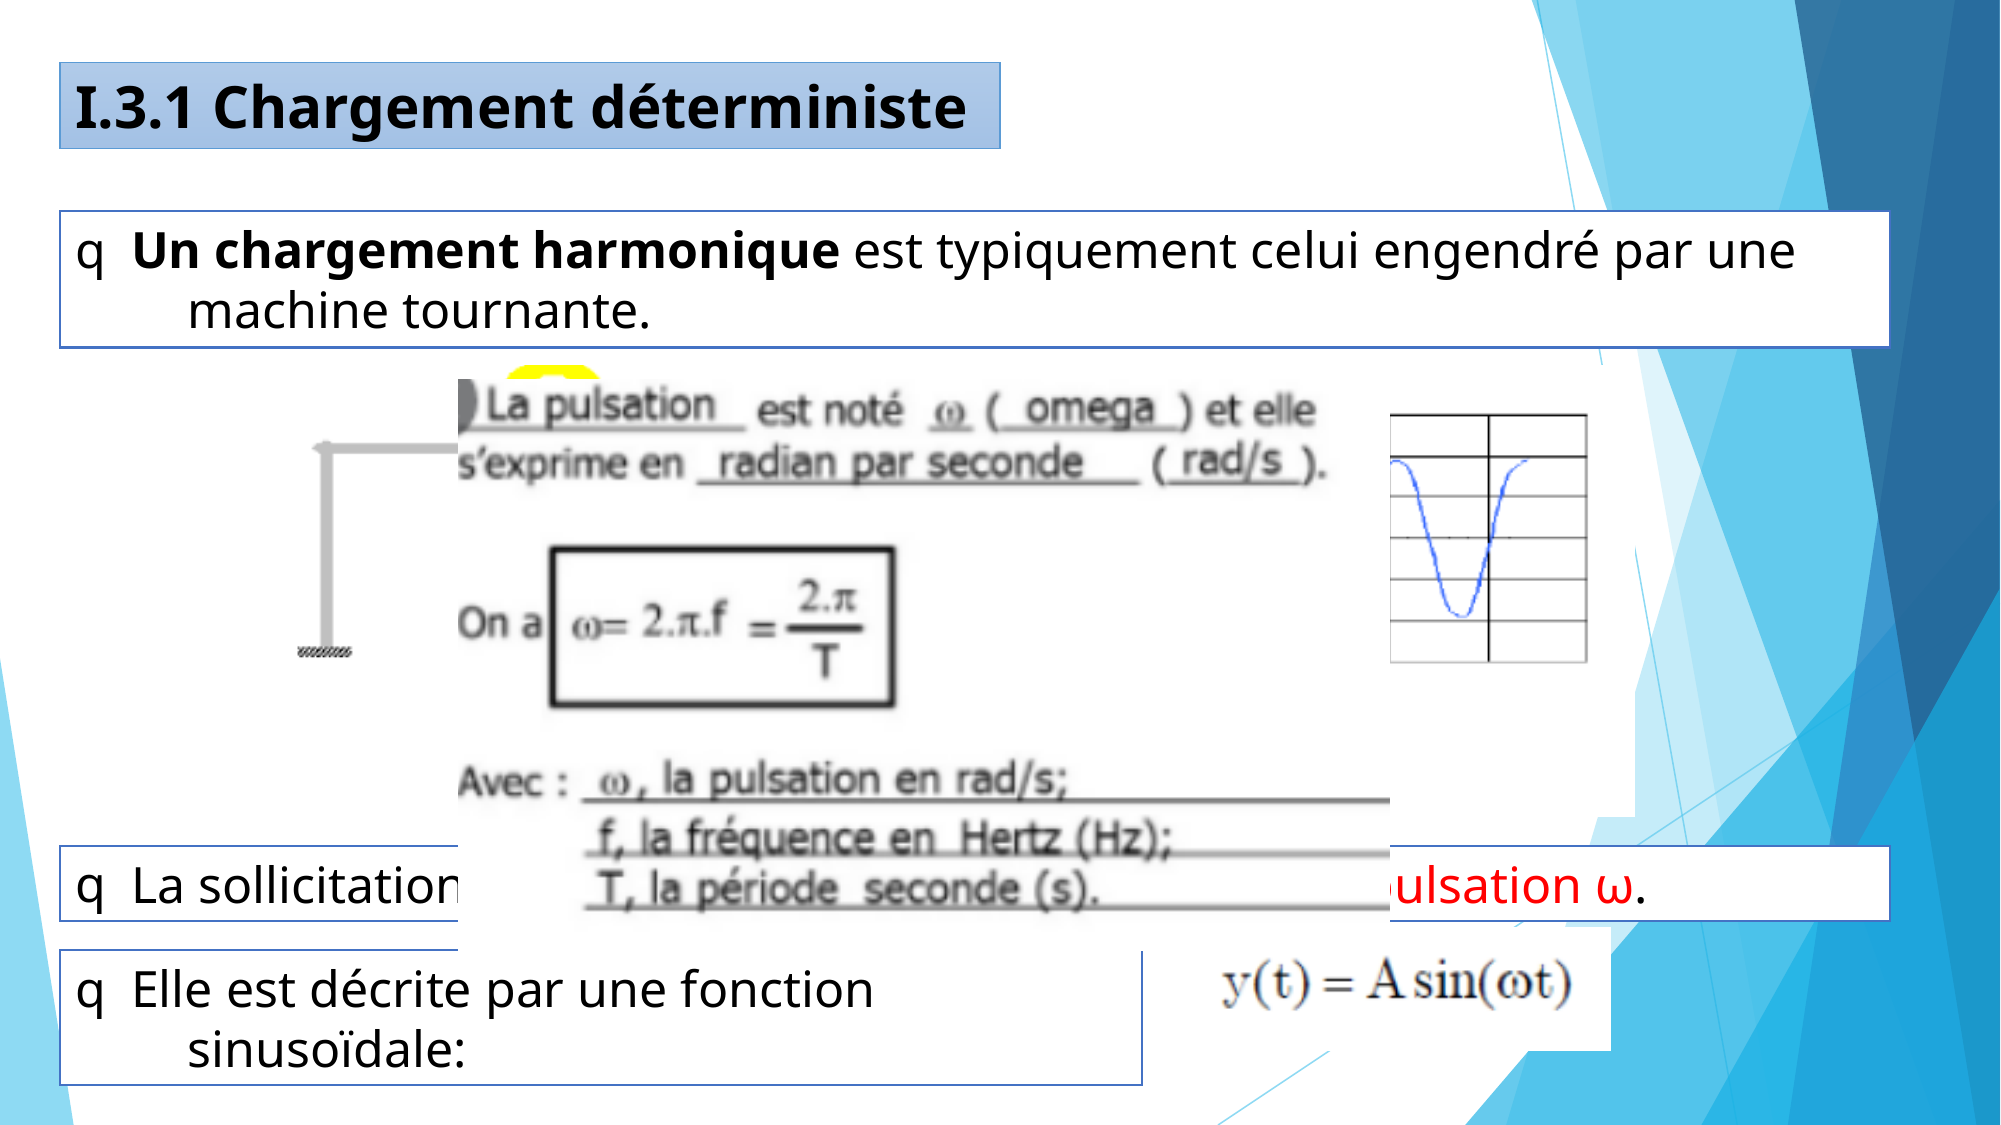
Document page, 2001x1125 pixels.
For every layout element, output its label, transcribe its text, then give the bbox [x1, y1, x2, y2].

text_box I.3.1 Chargement déterministe [60, 62, 1000, 149]
text_box La sollicitation est définie par son amplitude A, et sa pulsation ω. [60, 845, 458, 922]
text_box Elle est décrite par une fonction sinusoïdale: [60, 950, 1143, 1028]
picture [276, 365, 1635, 1051]
text_box Un chargement harmonique est typiquement celui engendré par une machine tournante. [60, 211, 1891, 348]
text_box La sollicitation est définie par son amplitude A, et sa pulsation ω. [1390, 845, 1891, 922]
